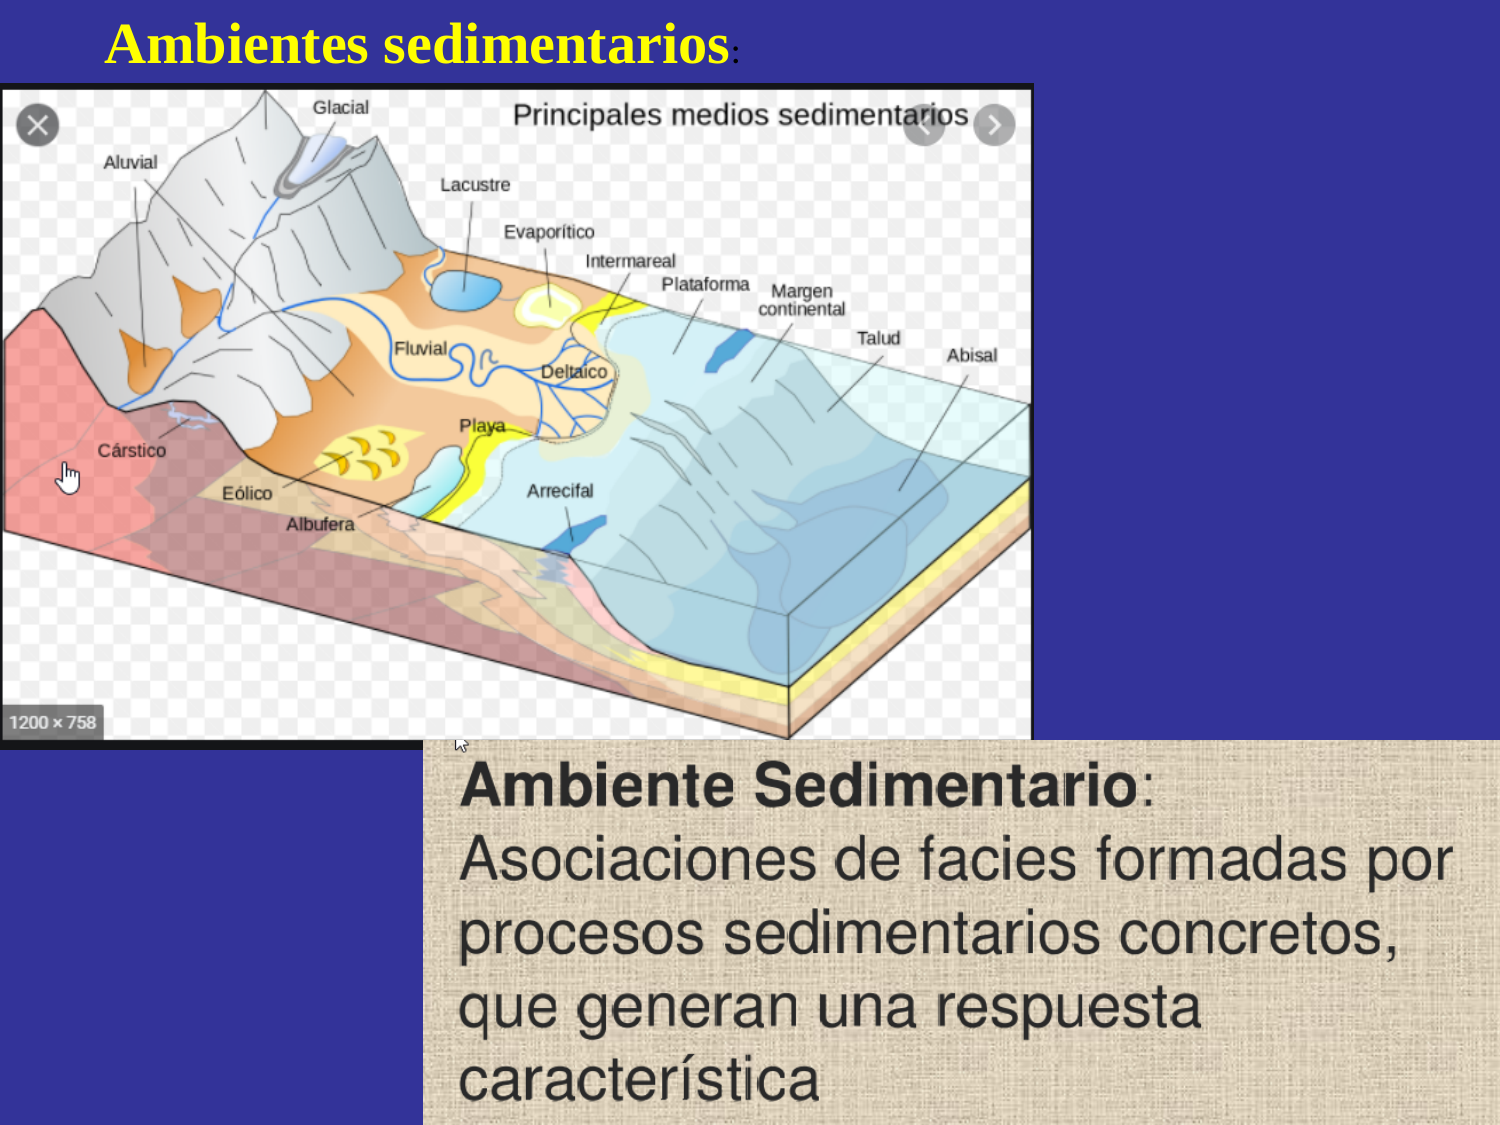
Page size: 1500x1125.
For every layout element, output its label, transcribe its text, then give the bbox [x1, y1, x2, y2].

picture [0, 83, 1500, 1125]
text_box Ambientes sedimentarios: [89, 0, 772, 84]
